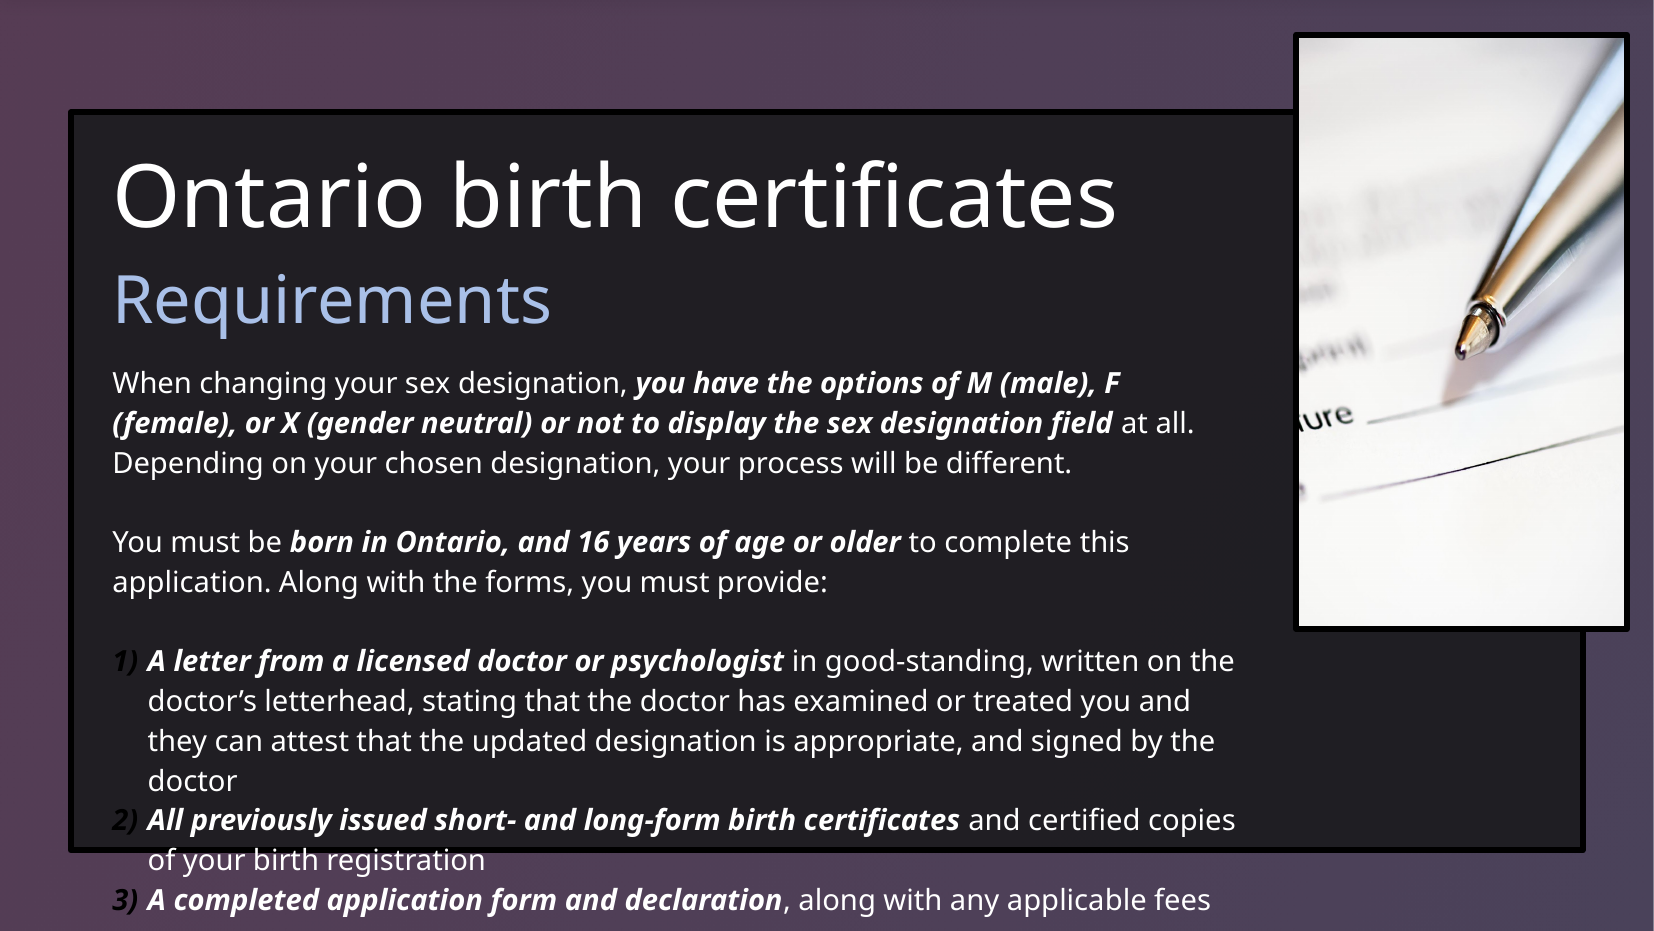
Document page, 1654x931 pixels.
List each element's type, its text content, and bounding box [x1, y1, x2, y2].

title Requirements [112, 251, 1093, 343]
text_box [70, 112, 1583, 851]
picture [0, 0, 1654, 931]
title Ontario birth certificates [112, 141, 1223, 247]
text_box When changing your sex designation, you have the options of M (male), F (female), or X (gender neutral) or not to display the sex designation field at all. Depending on your chosen designation, your process will be different. You must be born in Ontario, and 16 years of age or older to complete this application. Along with the forms, you must provide: A letter from a licensed doctor or psychologist in good-standing, written on the doctor’s letterhead, stating that the doctor has examined or treated you and they can attest that the updated designation is appropriate, and signed by the doctor All previously issued short- and long-form birth certificates and certified copies of your birth registration A completed application form and declaration, along with any applicable fees [112, 362, 1241, 816]
